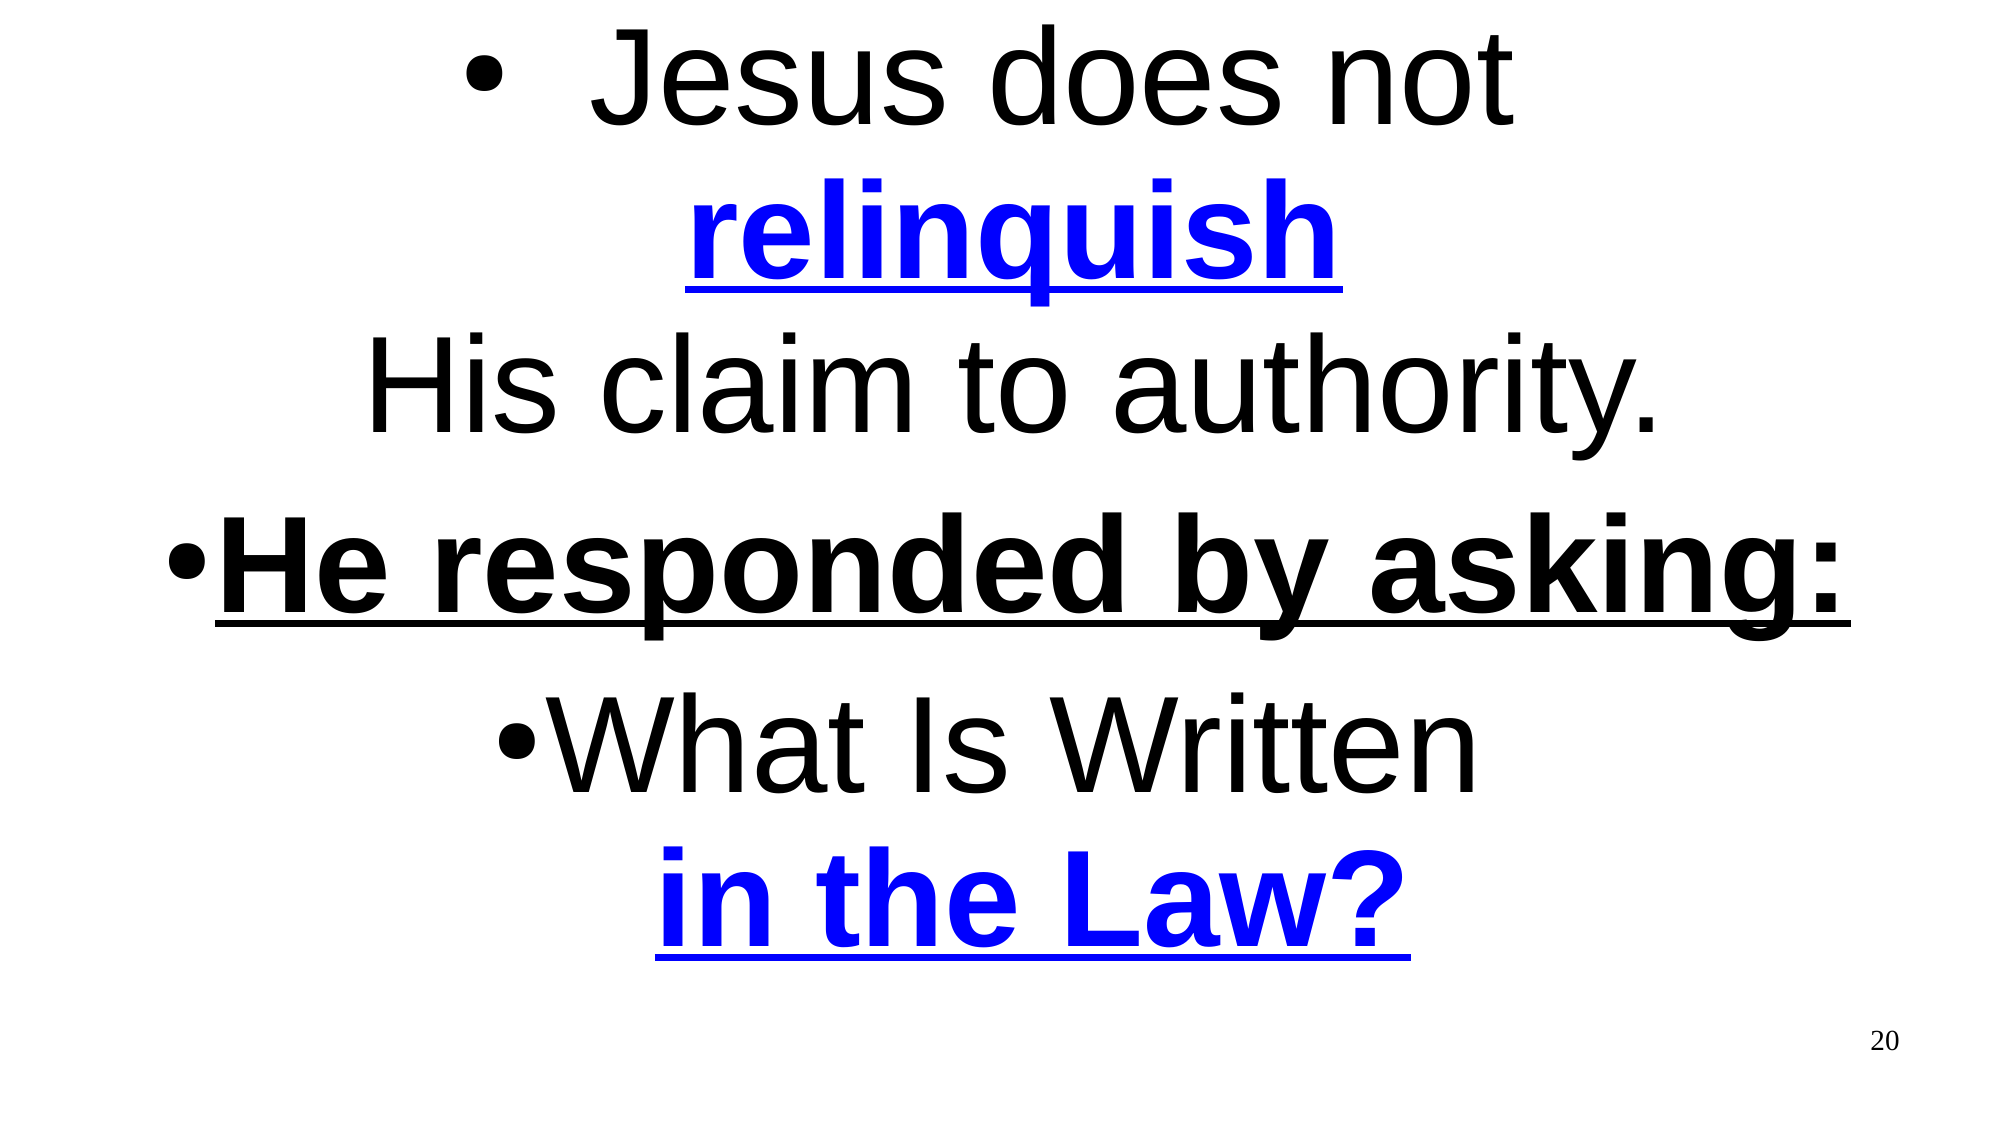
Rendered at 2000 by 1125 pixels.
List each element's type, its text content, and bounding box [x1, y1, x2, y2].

list Jesus does not relinquish His claim to authority. He responded by asking: What Is Written in the Law? [0, 0, 1996, 1123]
